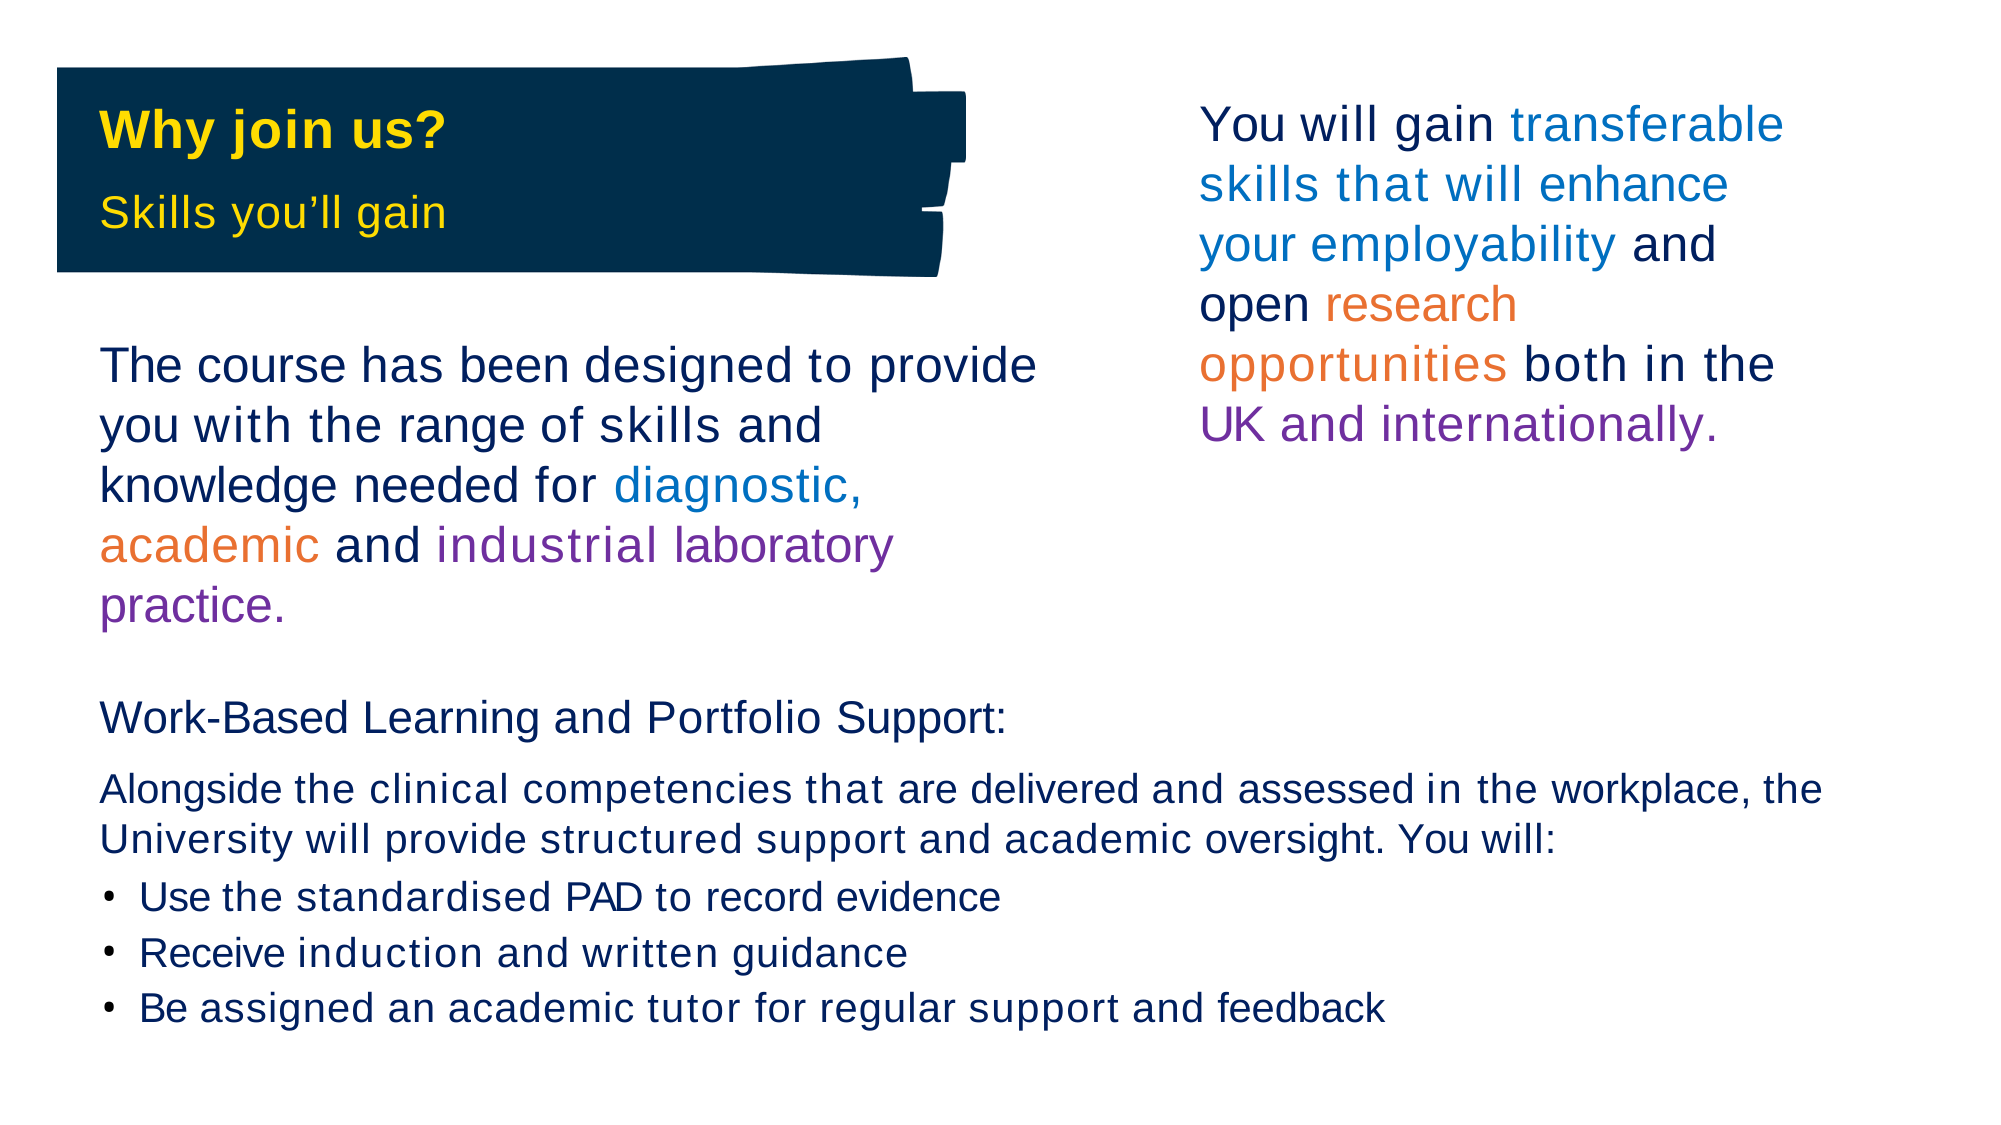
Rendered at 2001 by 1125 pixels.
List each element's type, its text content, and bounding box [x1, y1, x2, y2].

text_box Skills you’ll gain [97, 180, 452, 240]
picture [57, 57, 966, 277]
text_box You will gain transferable skills that will enhance your employability and open research opportunities both in the UK and internationally. [1197, 89, 1790, 454]
text_box The course has been designed to provide you with the range of skills and knowledge needed for diagnostic, academic and industrial laboratory practice. [97, 330, 1045, 635]
title Why join us? [97, 91, 448, 161]
text_box Work-Based Learning and Portfolio Support: Alongside the clinical competencies that are delivered and assessed in the workplace, the University will provide structured support and academic oversight. You will: Use the standardised PAD to record evidence Receive induction and written guidance Be assigned an academic tutor for regular support and feedback [97, 665, 1834, 1034]
